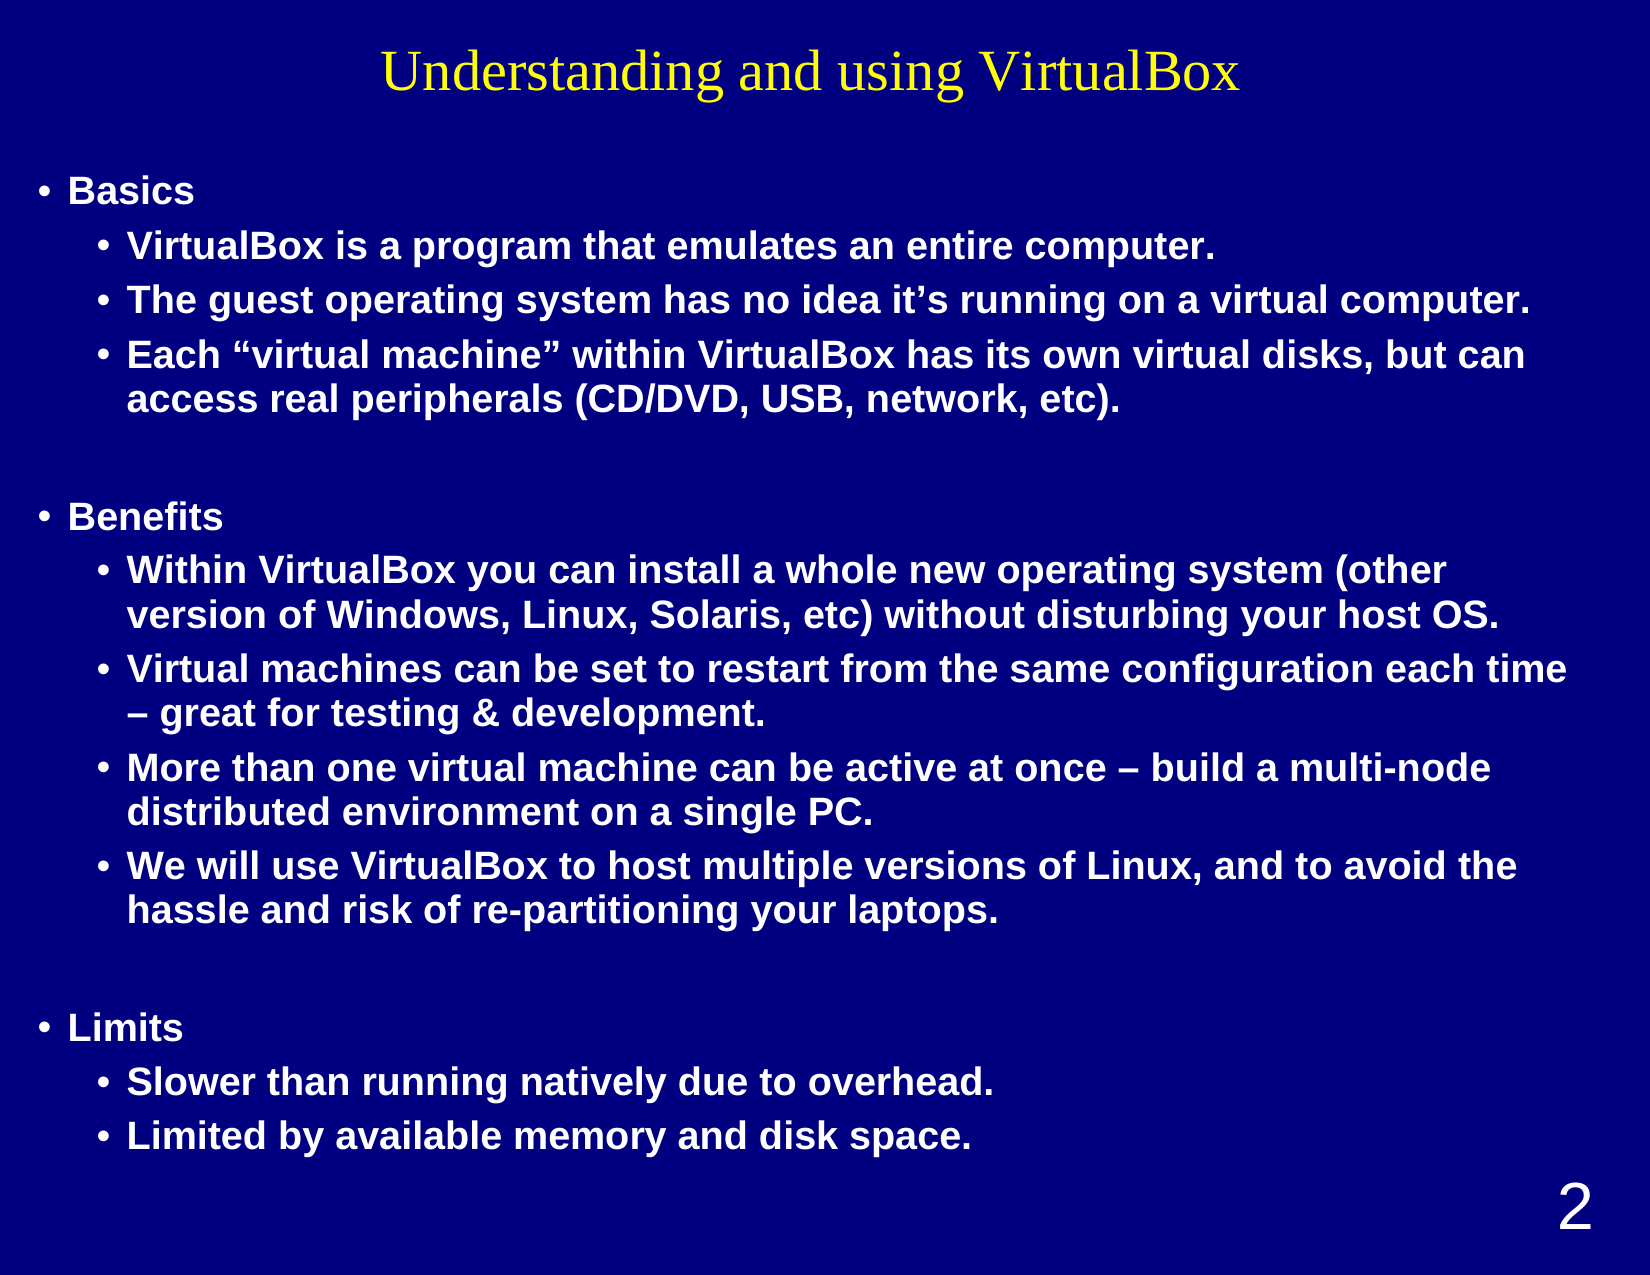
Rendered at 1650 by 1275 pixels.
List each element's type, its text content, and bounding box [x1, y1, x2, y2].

list Basics VirtualBox is a program that emulates an entire computer. The guest operating system has no idea it’s running on a virtual computer. Each “virtual machine” within VirtualBox has its own virtual disks, but can access real peripherals (CD/DVD, USB, network, etc). Benefits Within VirtualBox you can install a whole new operating system (other version of Windows, Linux, Solaris, etc) without disturbing your host OS. Virtual machines can be set to restart from the same configuration each time – great for testing & development. More than one virtual machine can be active at once – build a multi-node distributed environment on a single PC. We will use VirtualBox to host multiple versions of Linux, and to avoid the hassle and risk of re-partitioning your laptops. Limits Slower than running natively due to overhead. Limited by available memory and disk space. [22, 165, 1605, 1275]
title Understanding and using VirtualBox [109, 20, 1513, 122]
